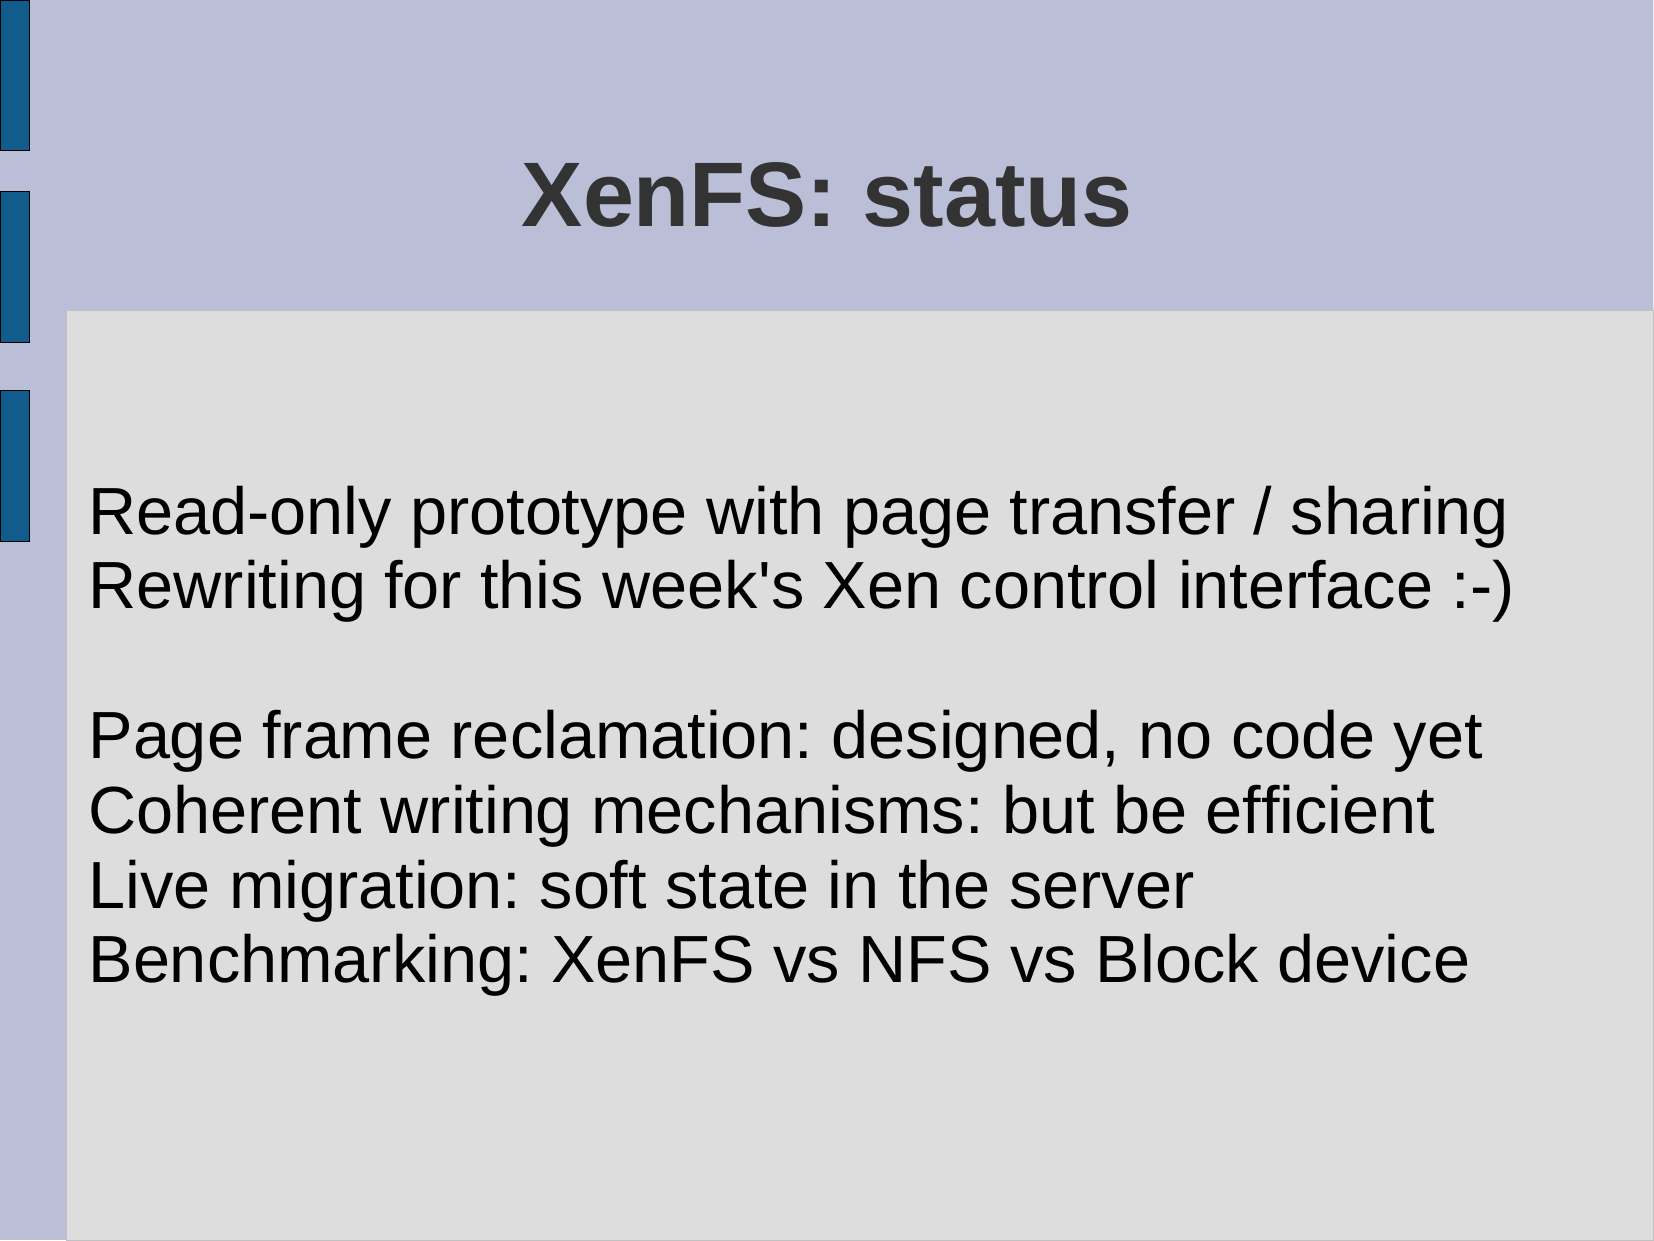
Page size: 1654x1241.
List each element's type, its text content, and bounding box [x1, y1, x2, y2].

subtitle Read-only prototype with page transfer / sharing Rewriting for this week's Xen control interface :-) Page frame reclamation: designed, no code yet Coherent writing mechanisms: but be efficient Live migration: soft state in the server Benchmarking: XenFS vs NFS vs Block device [88, 344, 1565, 1127]
title XenFS: status [121, 91, 1534, 299]
